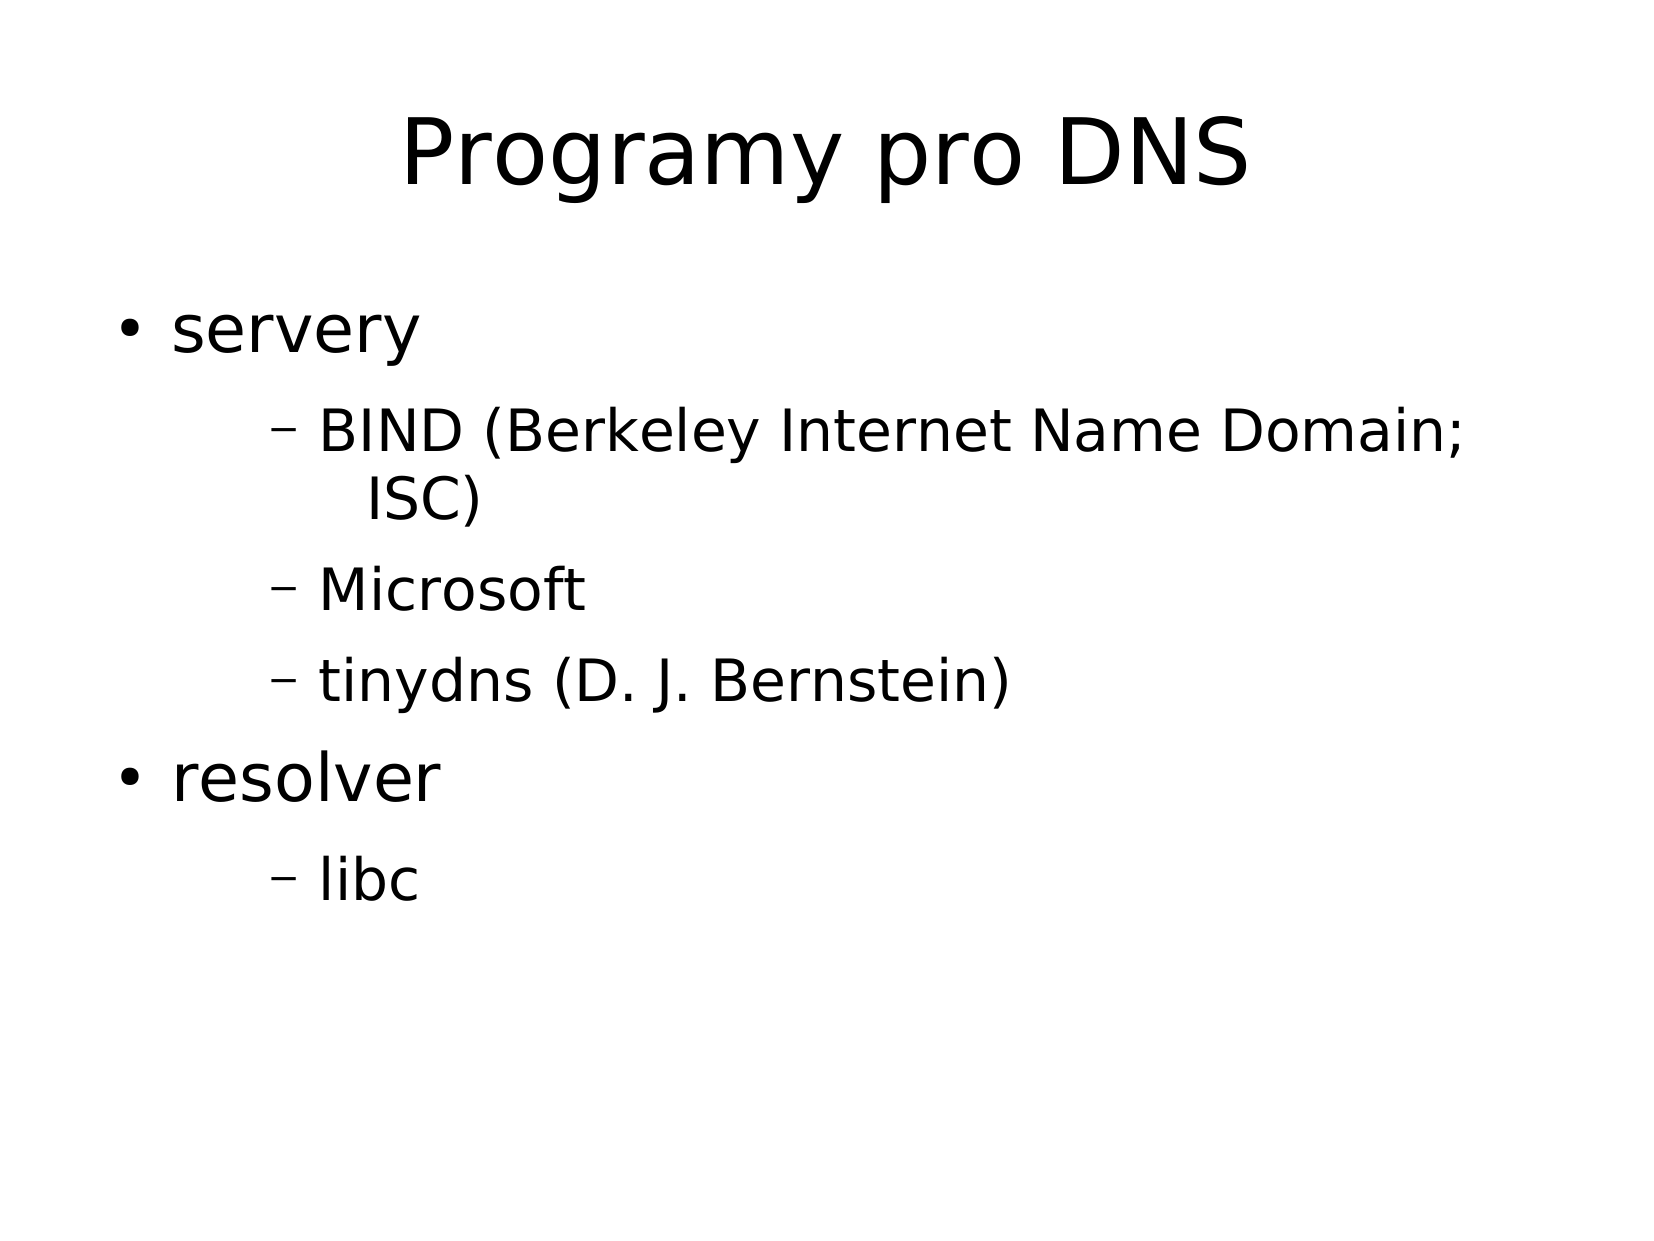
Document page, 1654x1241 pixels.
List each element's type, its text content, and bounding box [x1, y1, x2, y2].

title Programy pro DNS [82, 56, 1571, 250]
list servery BIND (Berkeley Internet Name Domain; ISC) Microsoft tinydns (D. J. Bernstein) resolver libc [82, 290, 1571, 1094]
